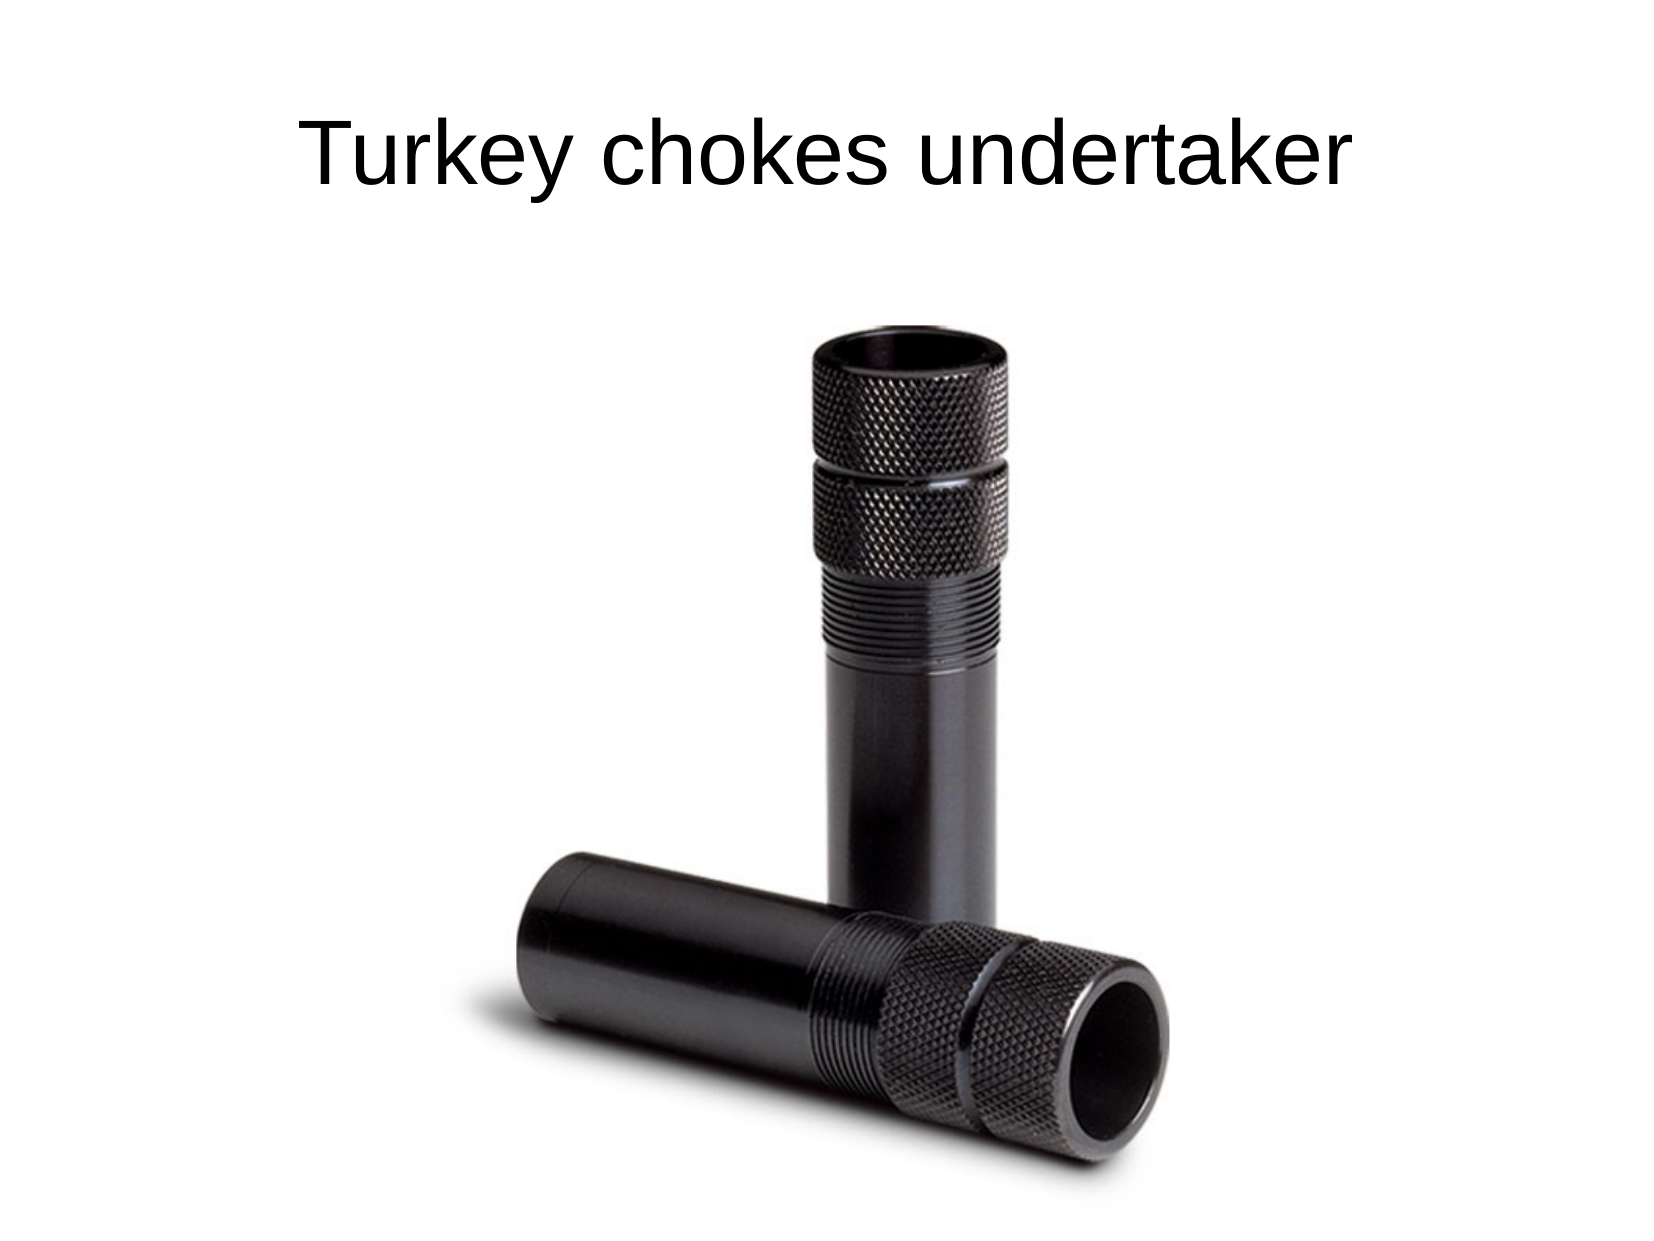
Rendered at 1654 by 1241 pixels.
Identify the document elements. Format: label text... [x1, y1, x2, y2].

picture [418, 299, 1201, 1238]
title Turkey chokes undertaker [82, 56, 1571, 250]
